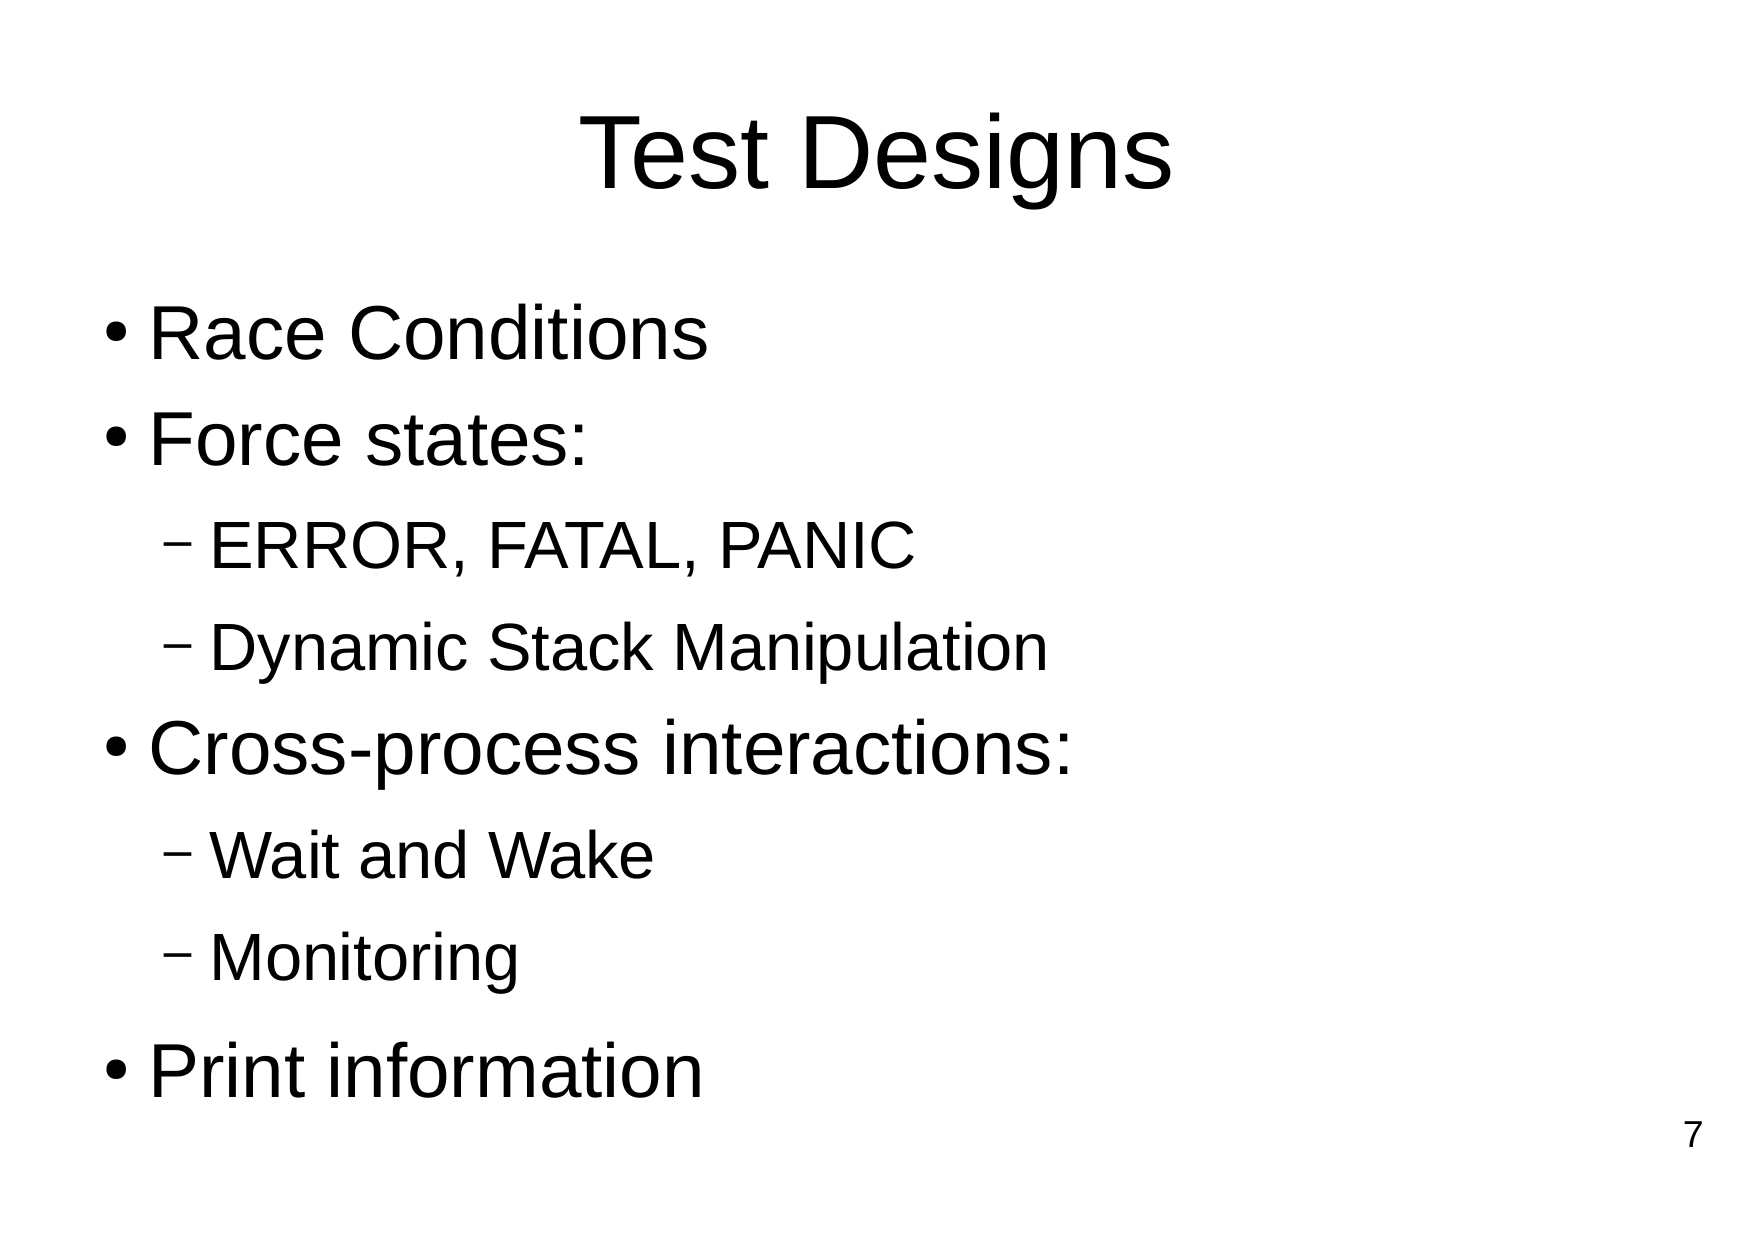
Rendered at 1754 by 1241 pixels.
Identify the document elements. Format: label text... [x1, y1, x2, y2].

title Test Designs [87, 49, 1667, 257]
list Race Conditions Force states: ERROR, FATAL, PANIC Dynamic Stack Manipulation Cross-process interactions: Wait and Wake Monitoring Print information [87, 290, 1667, 1120]
text_box <number> [1447, 1106, 1719, 1201]
